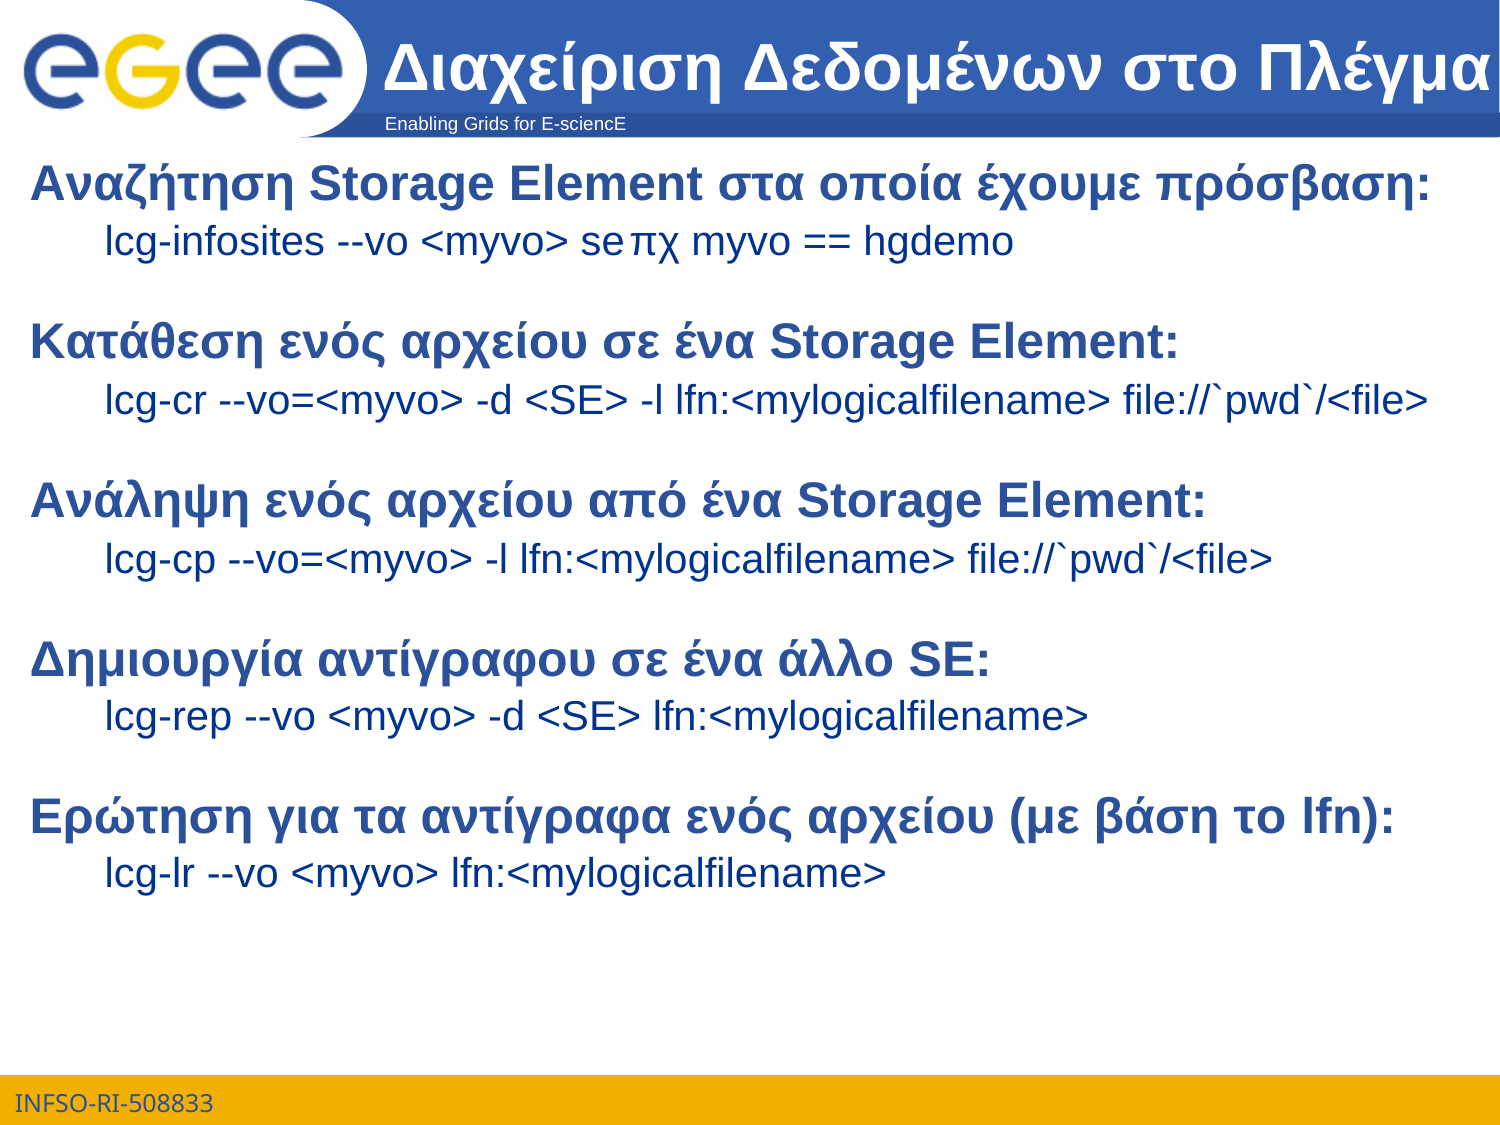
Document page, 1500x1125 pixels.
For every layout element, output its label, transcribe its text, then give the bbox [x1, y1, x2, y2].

picture [18, 30, 349, 112]
title Διαχείριση Δεδομένων στο Πλέγμα [369, 0, 1493, 159]
list Αναζήτηση Storage Element στα οποία έχουμε πρόσβαση: lcg-infosites --vo <myvo> se πχ myvo == hgdemo Κατάθεση ενός αρχείου σε ένα Storage Element: lcg-cr --vo=<myvo> -d <SE> -l lfn:<mylogicalfilename> file://`pwd`/<file> Ανάληψη ενός αρχείου από ένα Storage Element: lcg-cp --vo=<myvo> -l lfn:<mylogicalfilename> file://`pwd`/<file> Δημιουργία αντίγραφου σε ένα άλλο SE: lcg-rep --vo <myvo> -d <SE> lfn:<mylogicalfilename> Ερώτηση για τα αντίγραφα ενός αρχείου (με βάση το lfn): lcg-lr --vo <myvo> lfn:<mylogicalfilename> [29, 159, 1500, 1051]
